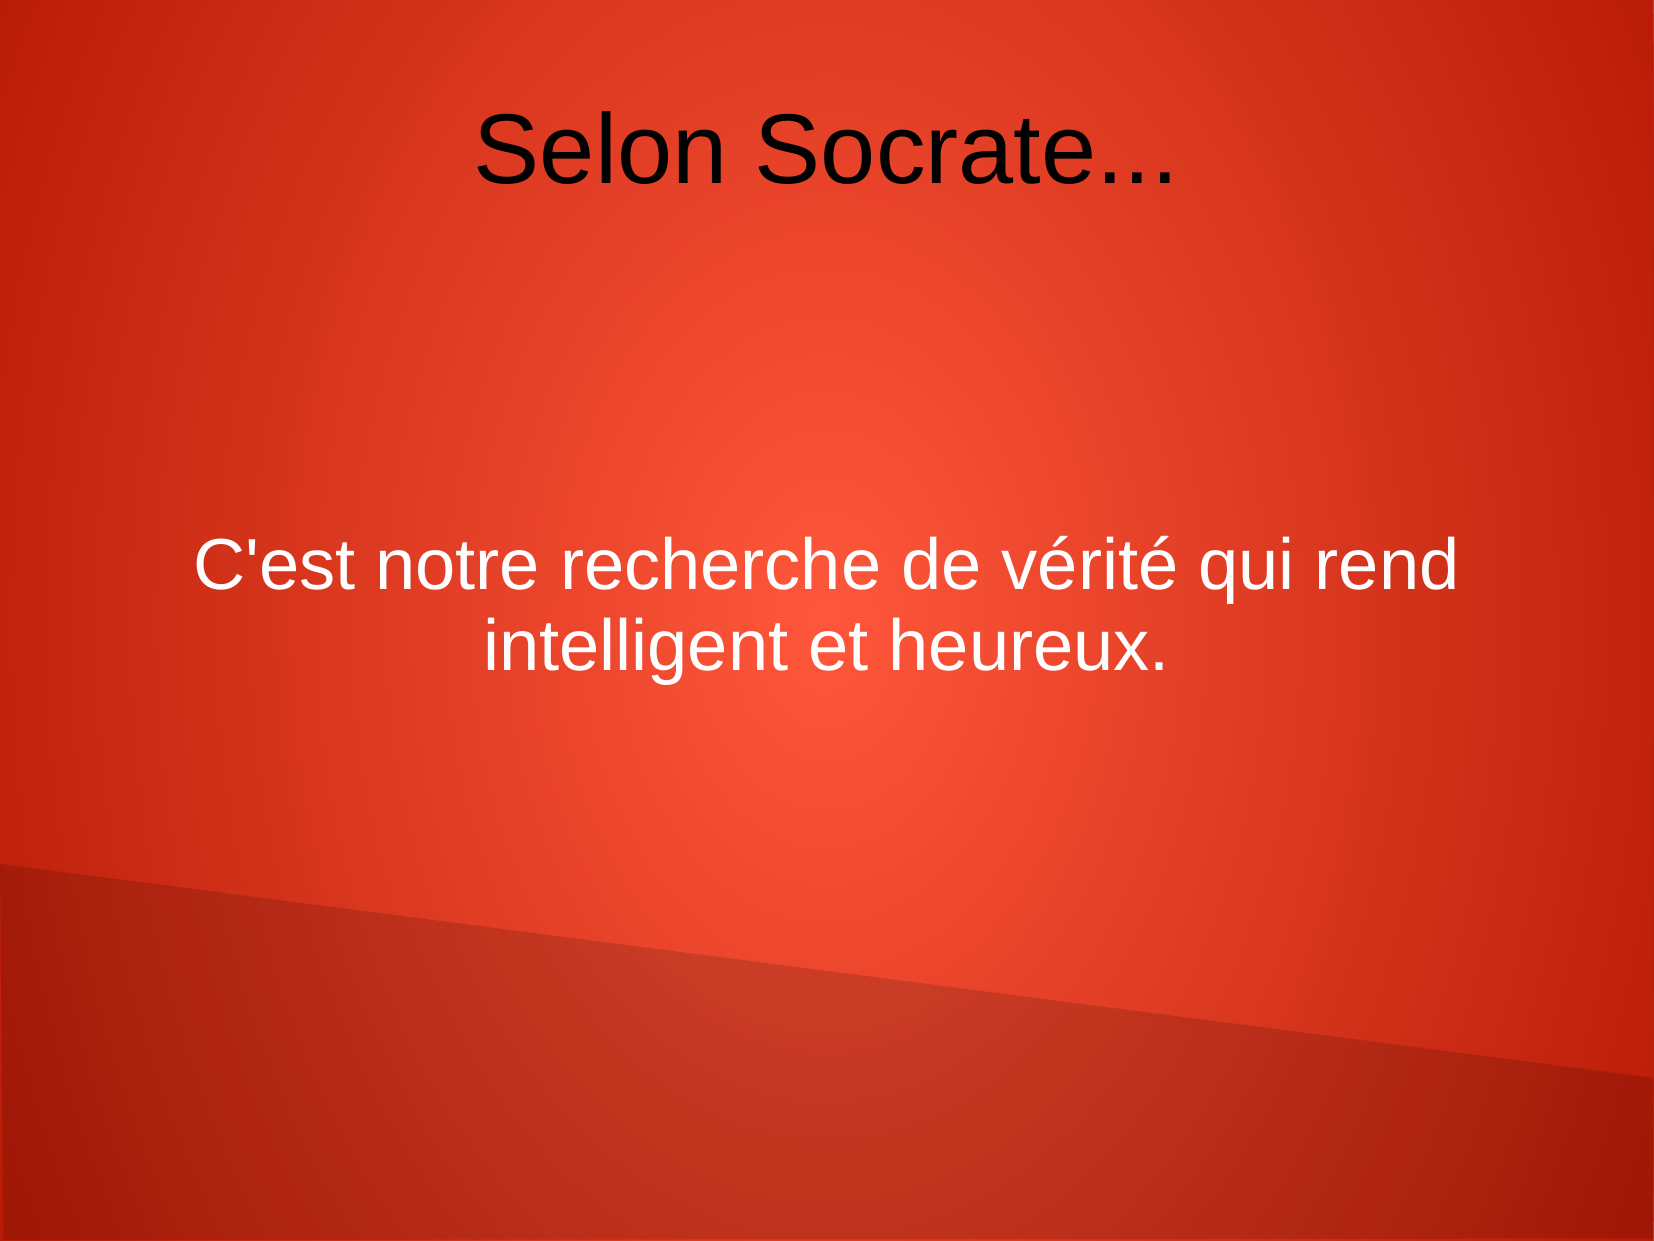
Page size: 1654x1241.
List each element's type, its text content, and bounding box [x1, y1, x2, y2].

title Selon Socrate... [82, 47, 1571, 252]
list C'est notre recherche de vérité qui rend intelligent et heureux. [82, 299, 1571, 1019]
